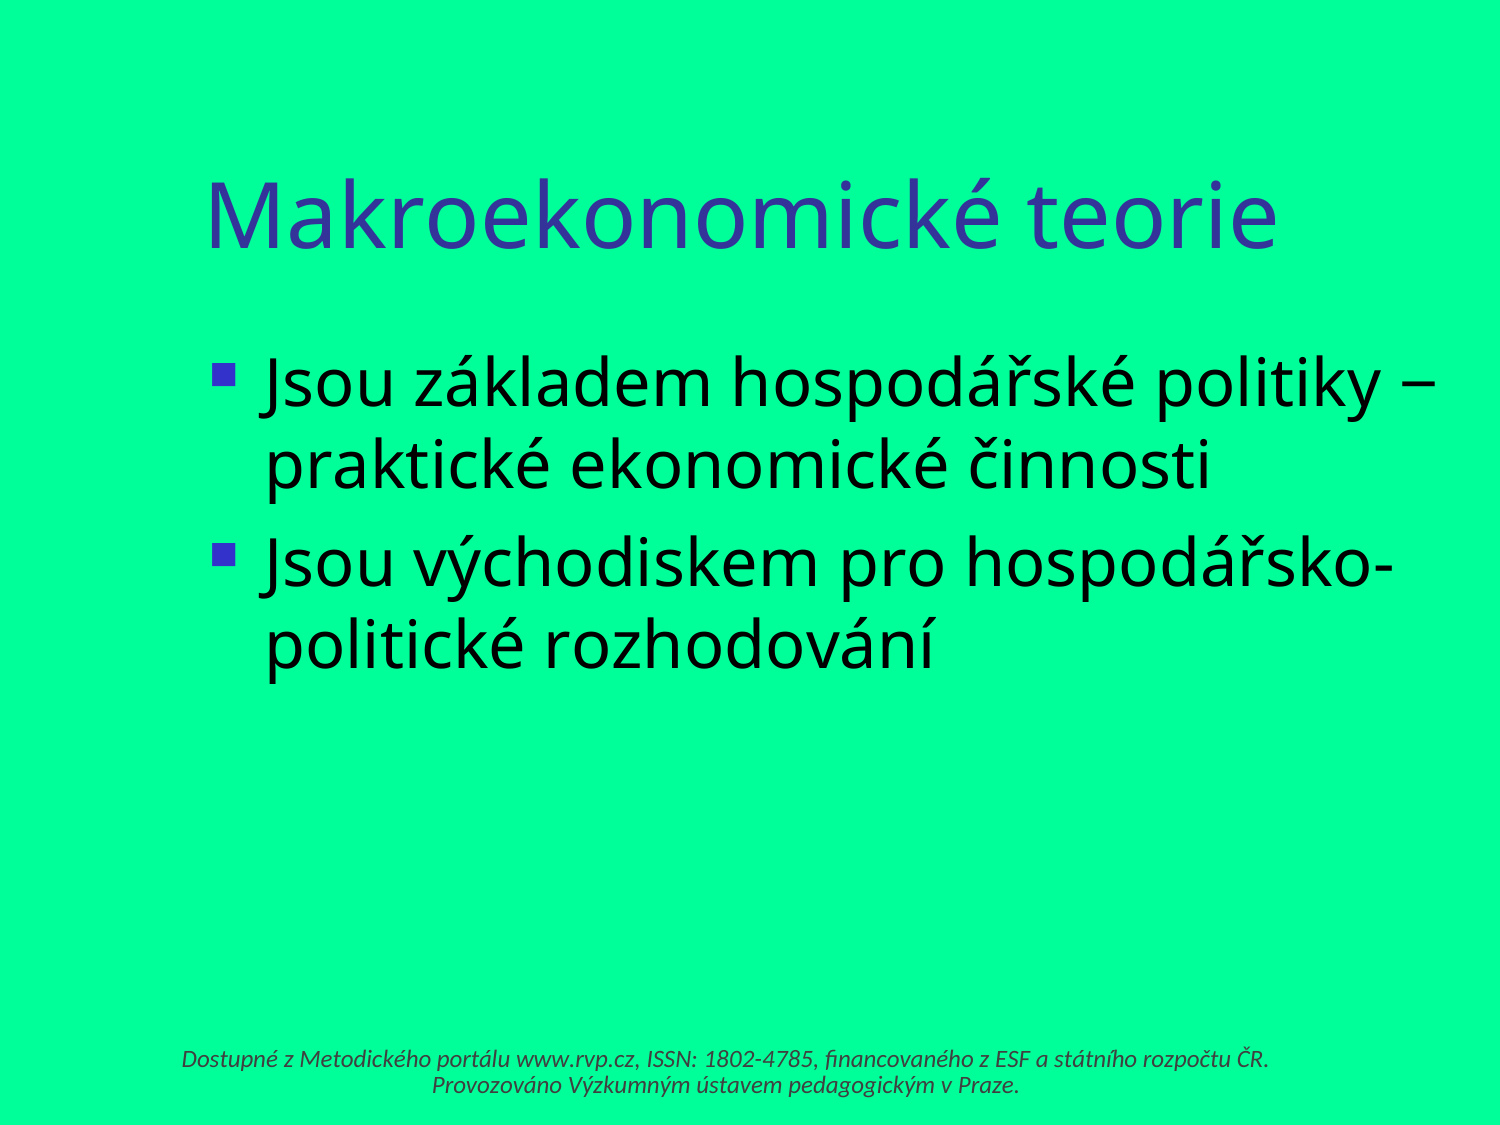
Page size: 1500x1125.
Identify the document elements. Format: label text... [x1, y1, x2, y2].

title Makroekonomické teorie [188, 35, 1467, 276]
list Jsou základem hospodářské politiky − praktické ekonomické činnosti Jsou východiskem pro hospodářsko-politické rozhodování [193, 331, 1469, 1032]
text_box Dostupné z Metodického portálu www.rvp.cz, ISSN: 1802-4785, financovaného z ESF a státního rozpočtu ČR. Provozováno Výzkumným ústavem pedagogickým v Praze. [105, 1042, 1348, 1103]
